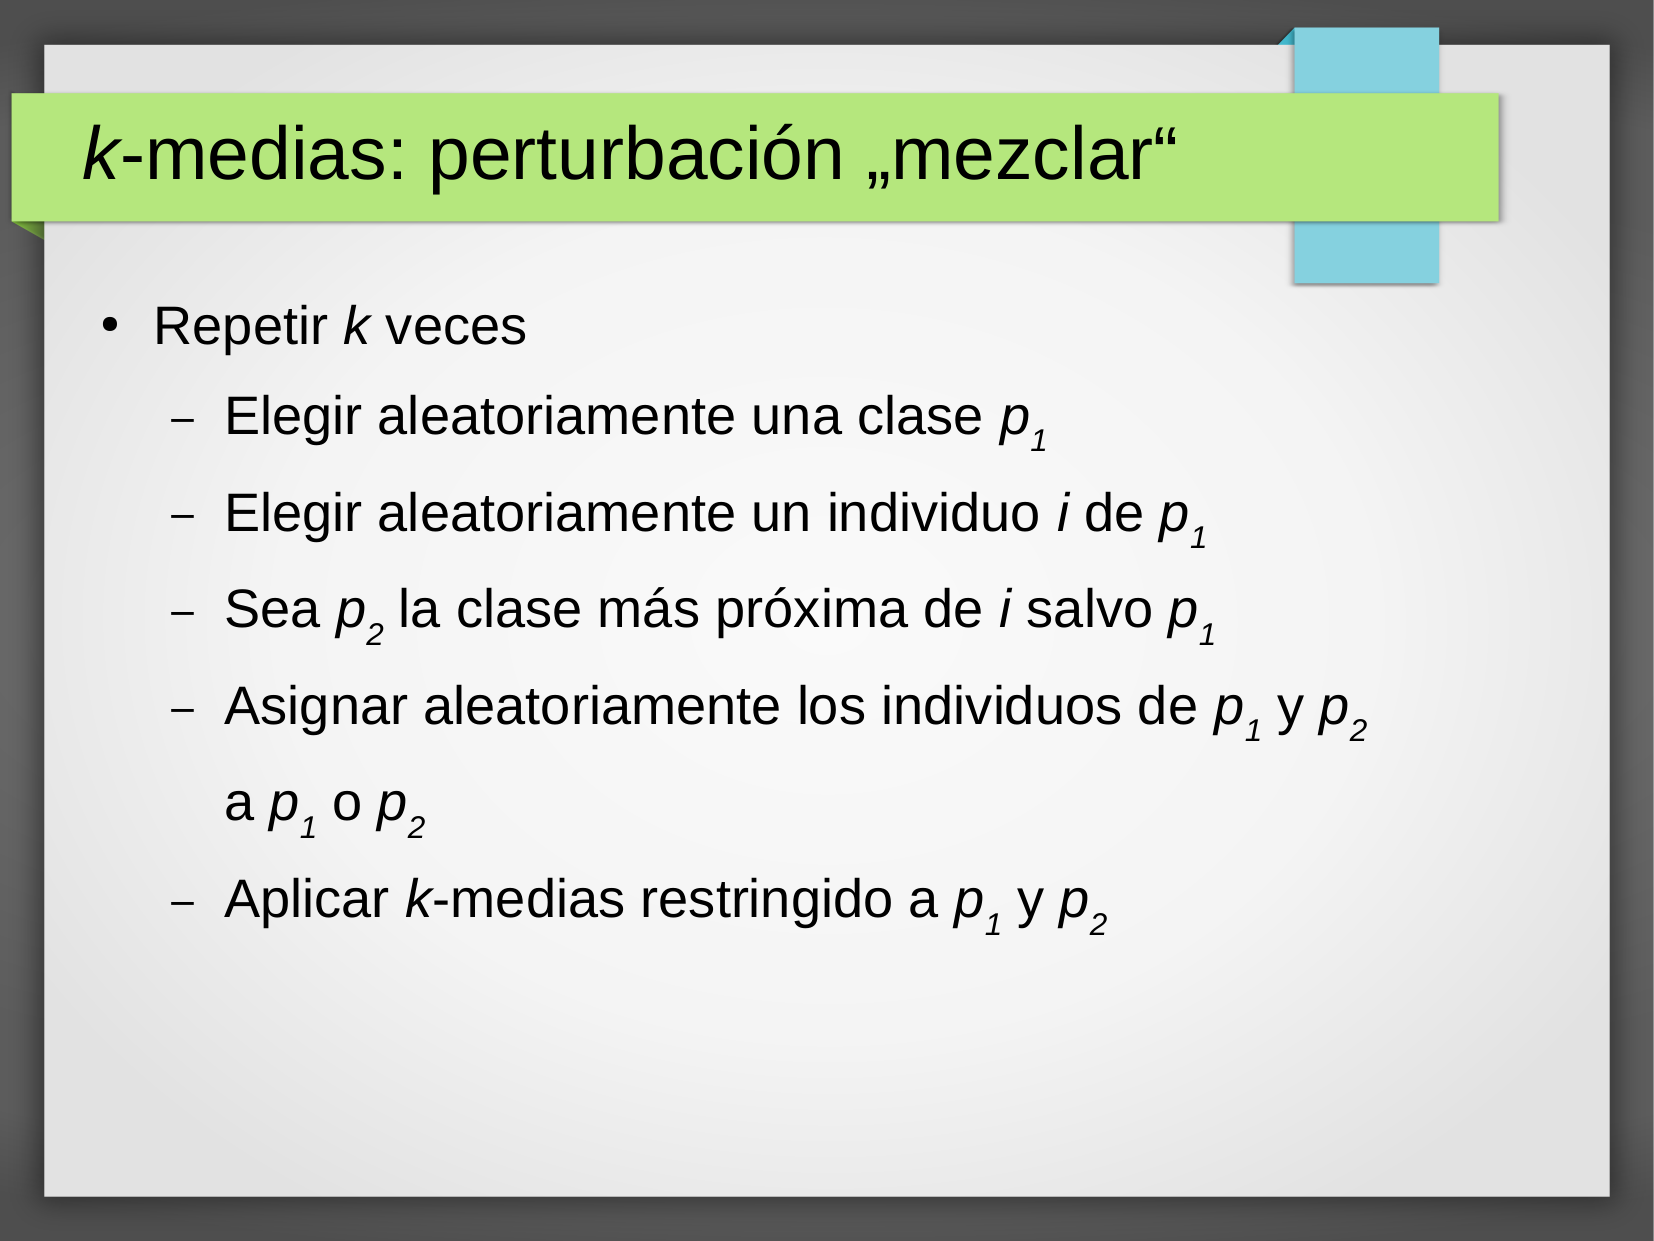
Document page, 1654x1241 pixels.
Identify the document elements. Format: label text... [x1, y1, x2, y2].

list Repetir k veces Elegir aleatoriamente una clase p1 Elegir aleatoriamente un individuo i de p1 Sea p2 la clase más próxima de i salvo p1 Asignar aleatoriamente los individuos de p1 y p2 a p1 o p2 Aplicar k-medias restringido a p1 y p2 [82, 295, 1571, 1015]
picture [0, 0, 1654, 1241]
title k-medias: perturbación „mezclar“ [82, 94, 1264, 213]
